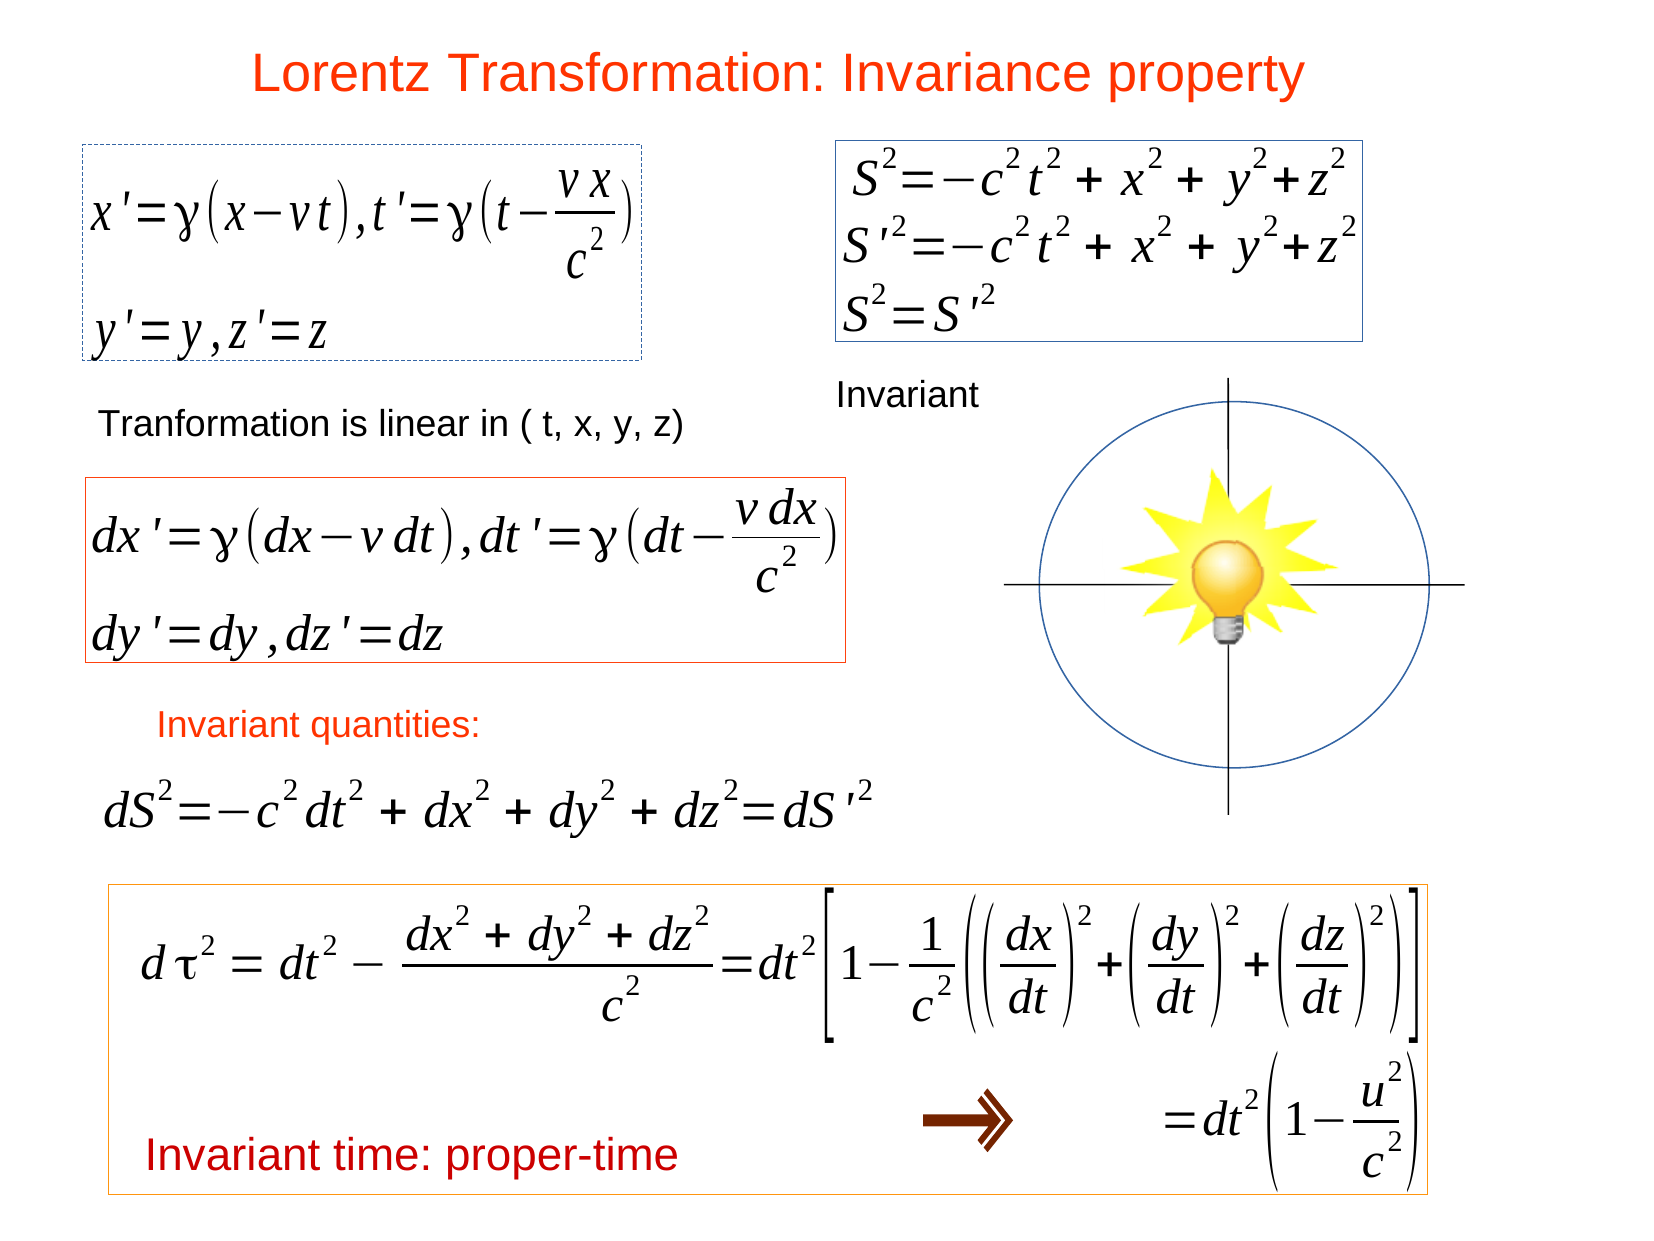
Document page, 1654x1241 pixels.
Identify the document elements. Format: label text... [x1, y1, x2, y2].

chart [85, 477, 887, 663]
text_box Invariant quantities: [141, 696, 496, 757]
text_box Lorentz Transformation: Invariance property [236, 35, 1320, 116]
text_box [1126, 401, 1227, 432]
text_box [1230, 401, 1330, 429]
text_box [1039, 452, 1103, 583]
text_box Tranformation is linear in ( t, x, y, z) [82, 395, 696, 456]
text_box [1039, 586, 1227, 768]
picture [1098, 425, 1357, 684]
chart [82, 144, 642, 361]
text_box Invariant [820, 366, 995, 426]
chart [96, 772, 879, 838]
chart [835, 140, 1363, 342]
chart [108, 884, 1428, 1195]
text_box [1230, 586, 1430, 768]
text_box [1351, 438, 1430, 584]
text_box Invariant time: proper-time [129, 1122, 695, 1192]
